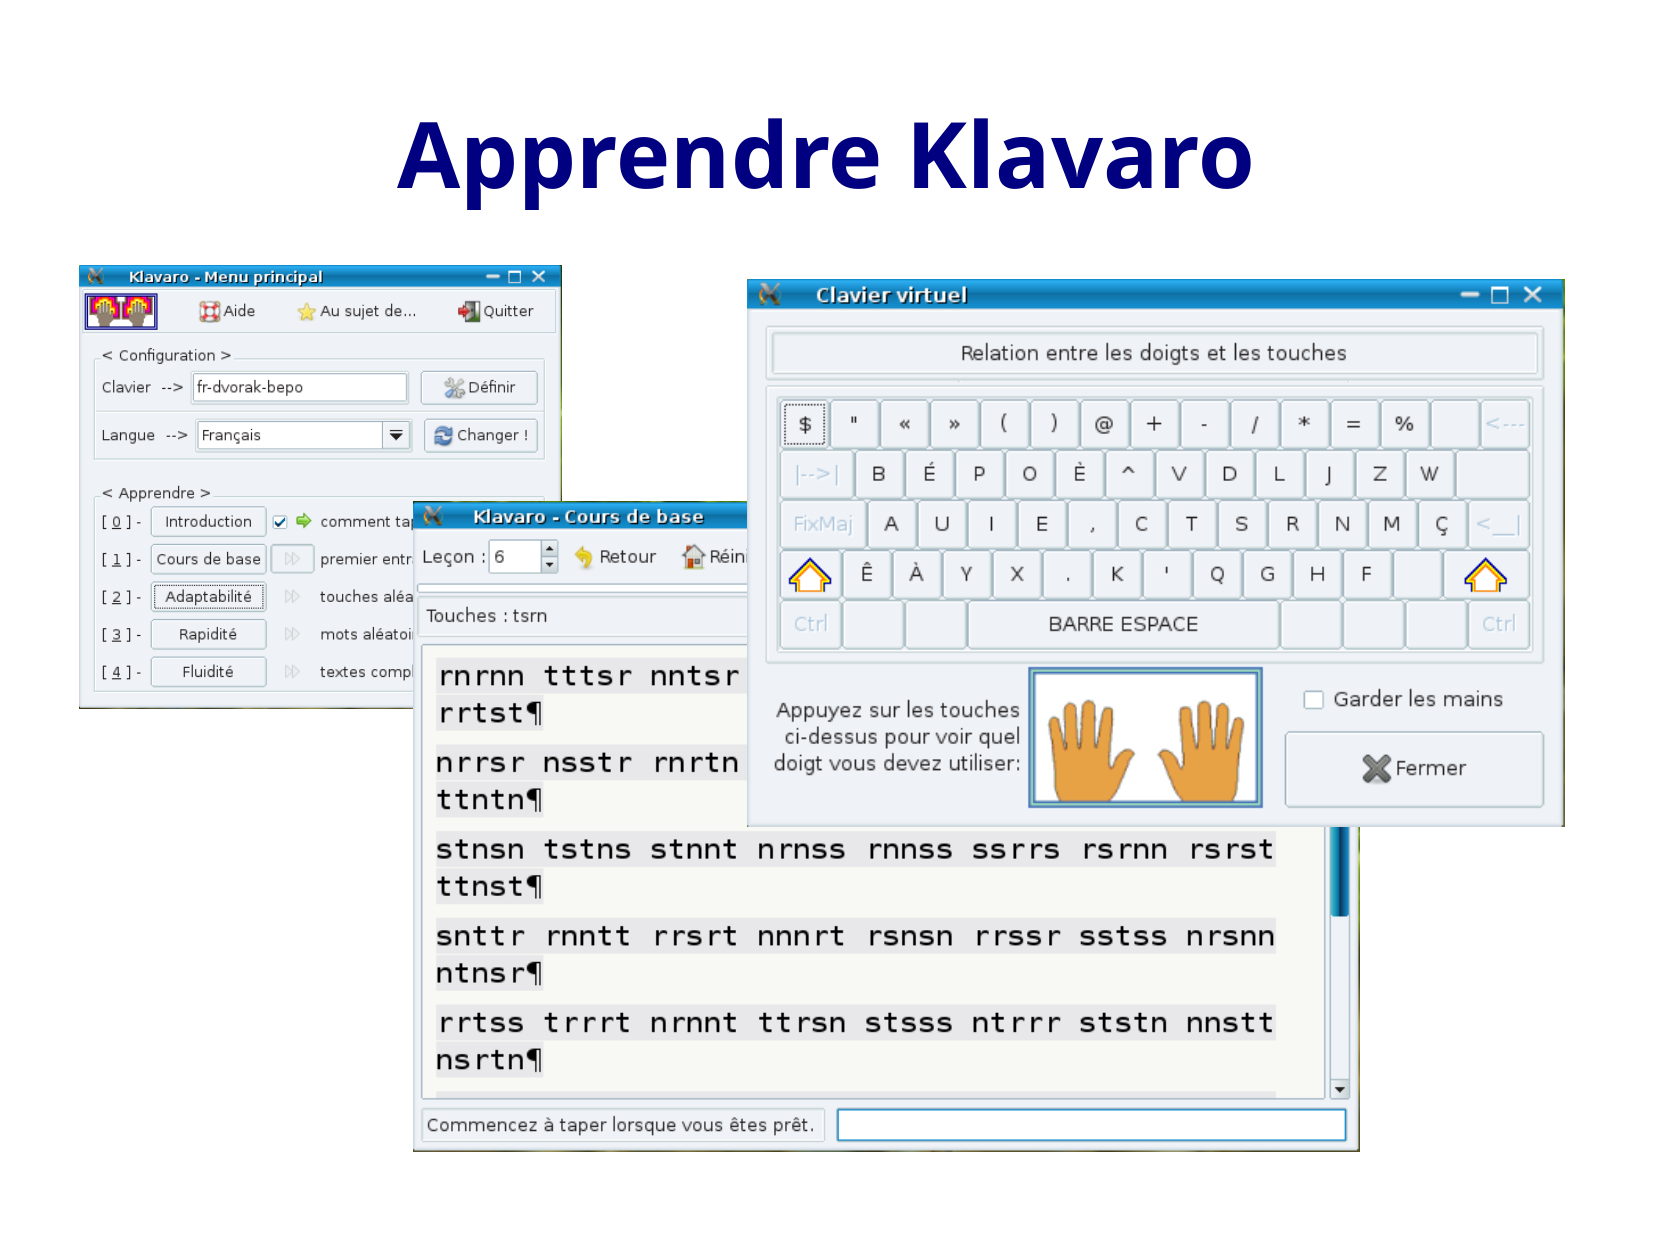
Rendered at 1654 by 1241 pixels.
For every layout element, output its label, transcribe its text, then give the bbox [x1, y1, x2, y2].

title Apprendre Klavaro [82, 56, 1571, 250]
picture [79, 265, 1565, 1152]
